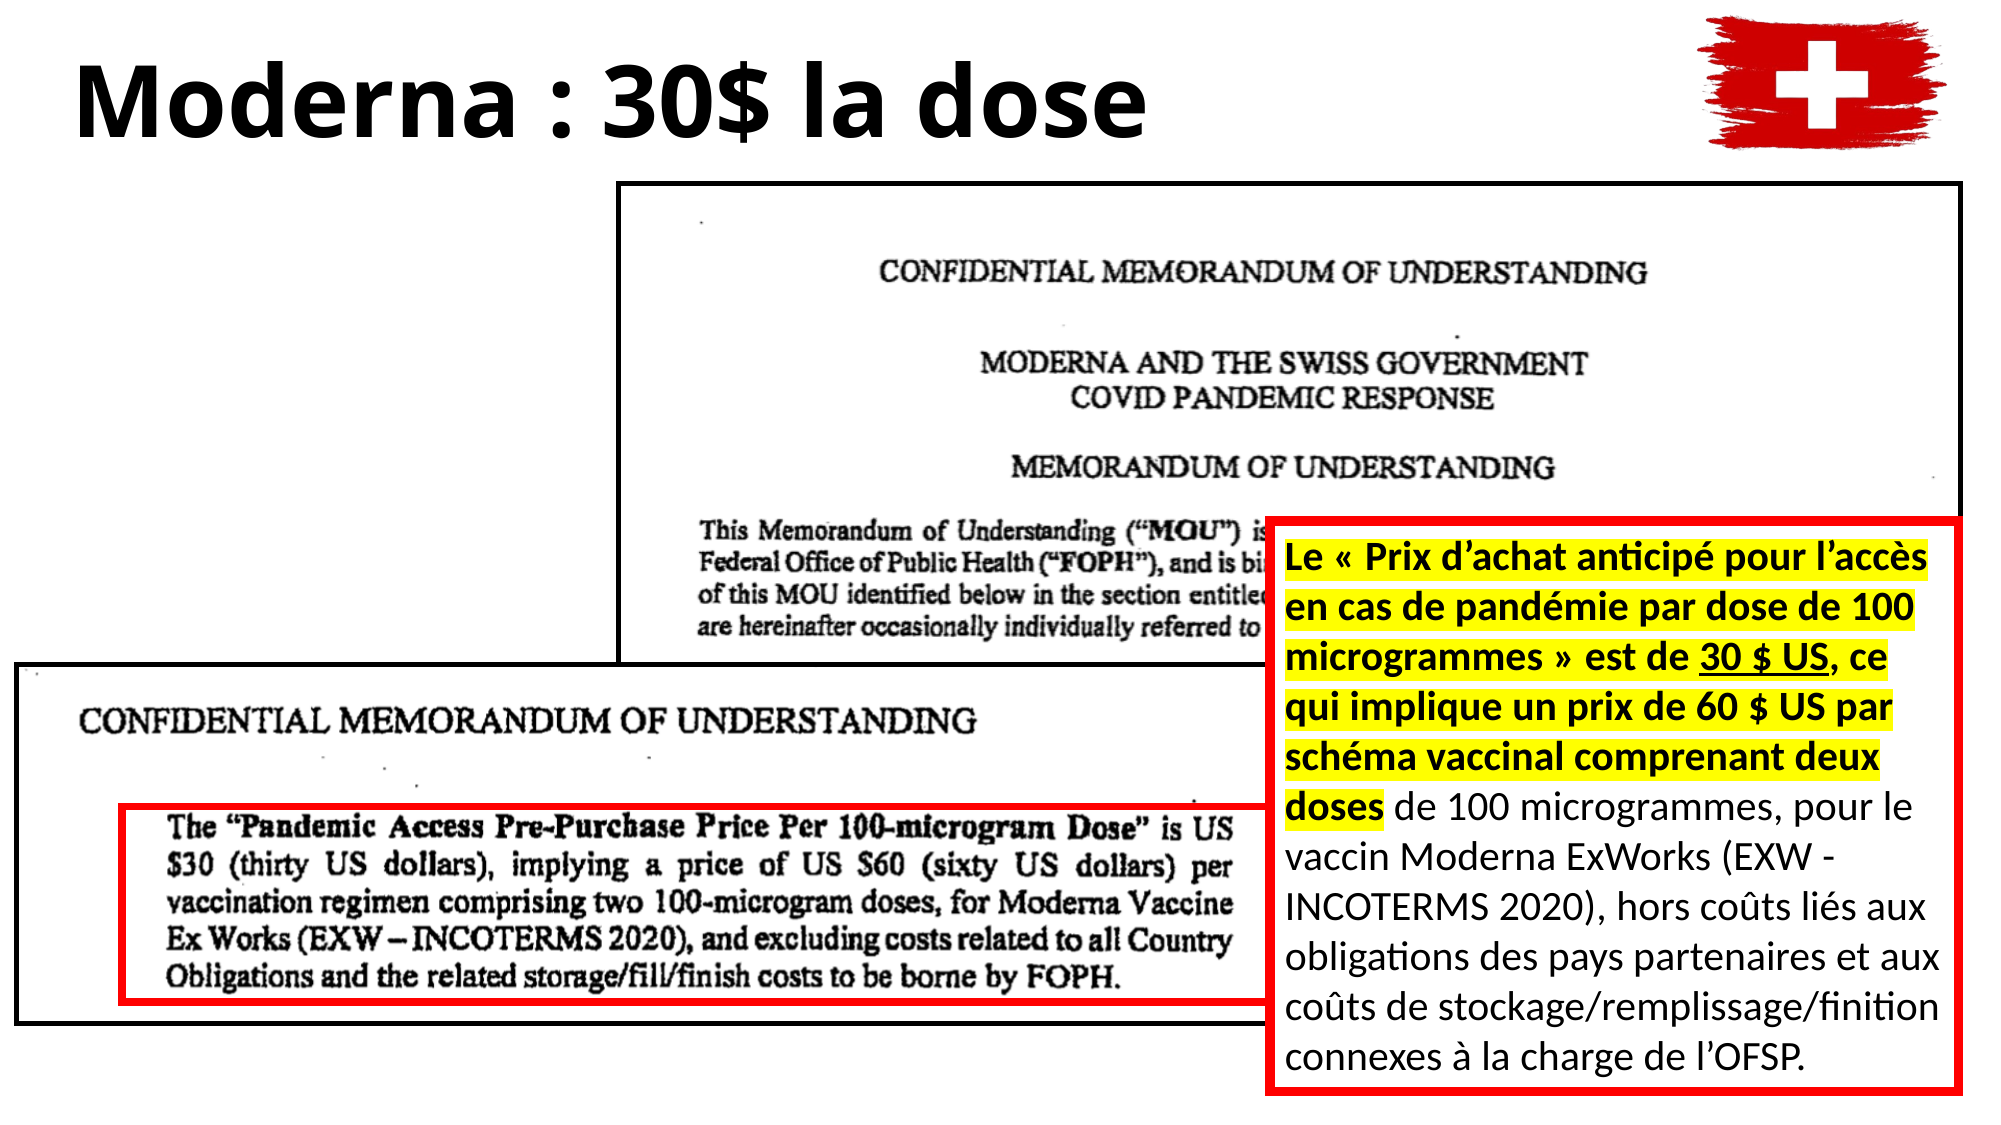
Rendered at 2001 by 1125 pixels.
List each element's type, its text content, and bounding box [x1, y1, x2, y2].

picture [620, 0, 1959, 662]
text_box Moderna : 30$ la dose [56, 54, 1542, 170]
text_box Le « Prix d’achat anticipé pour l’accès en cas de pandémie par dose de 100 microgrammes » est de 30 $ US, ce qui implique un prix de 60 $ US par schéma vaccinal comprenant deux doses de 100 microgrammes, pour le vaccin Moderna ExWorks (EXW - INCOTERMS 2020), hors coûts liés aux obligations des pays partenaires et aux coûts de stockage/remplissage/finition connexes à la charge de l’OFSP. [1270, 521, 1959, 1092]
picture [126, 810, 1265, 998]
picture [18, 666, 1265, 1022]
